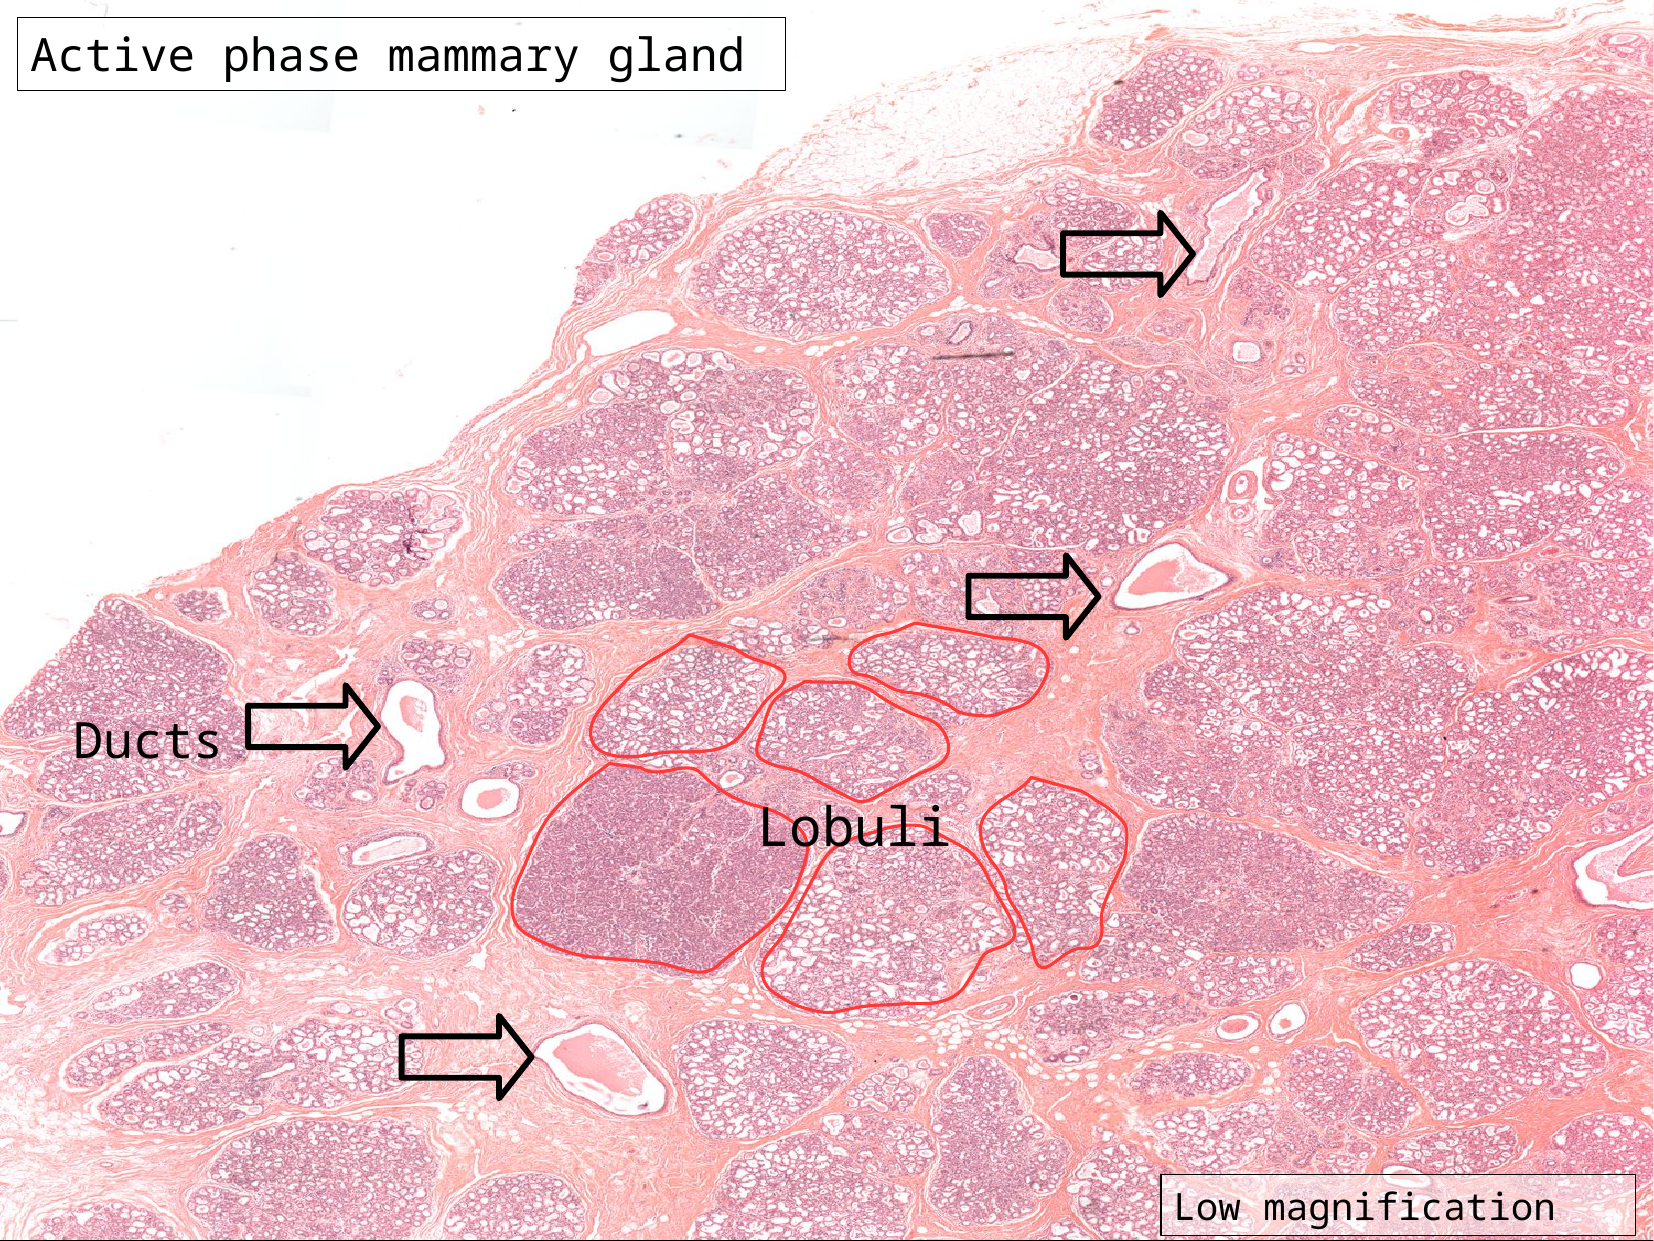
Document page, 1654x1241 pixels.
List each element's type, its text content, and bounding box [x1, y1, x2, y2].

text_box Ducts [59, 697, 240, 763]
text_box Active phase mammary gland [17, 17, 786, 74]
text_box Lobuli [742, 781, 969, 851]
text_box Low magnification [1161, 1174, 1636, 1223]
picture [0, 0, 1654, 1241]
